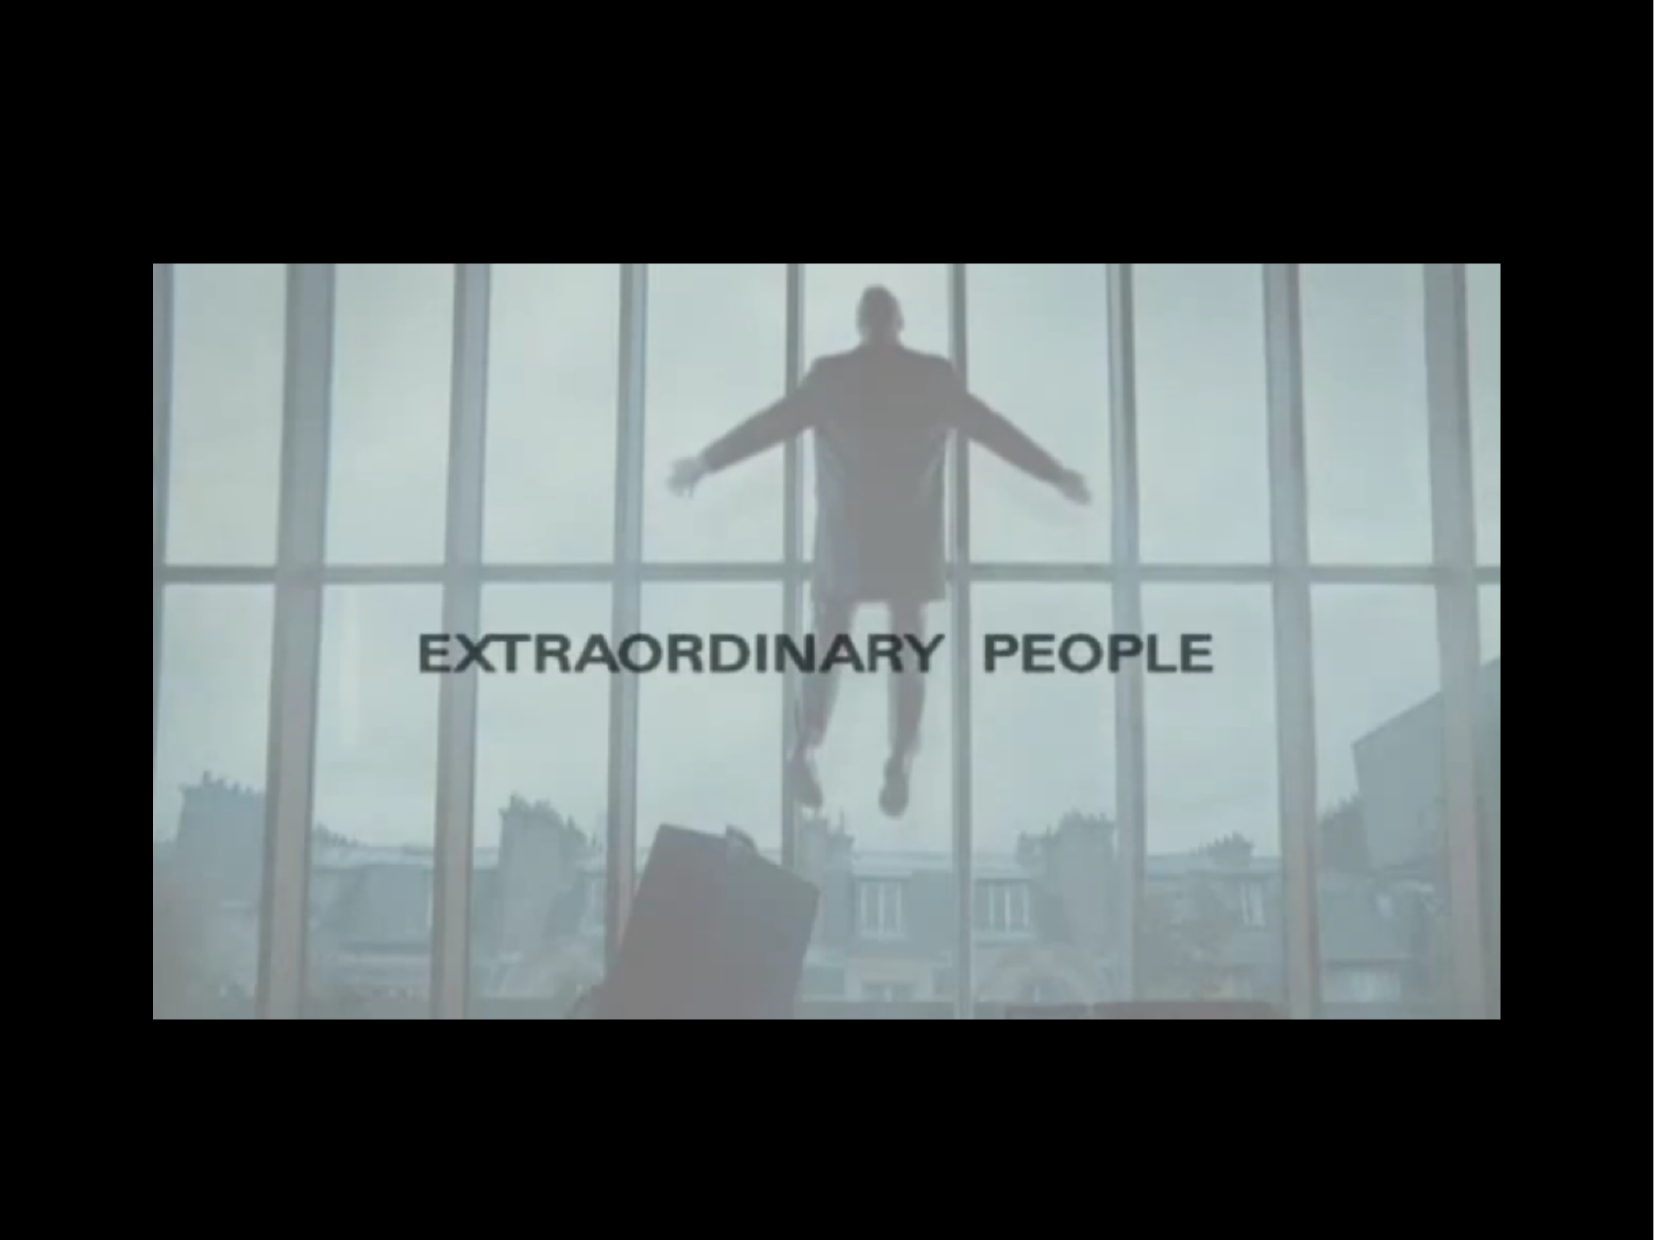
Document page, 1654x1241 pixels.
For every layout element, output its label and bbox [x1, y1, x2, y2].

picture [153, 212, 1501, 1069]
